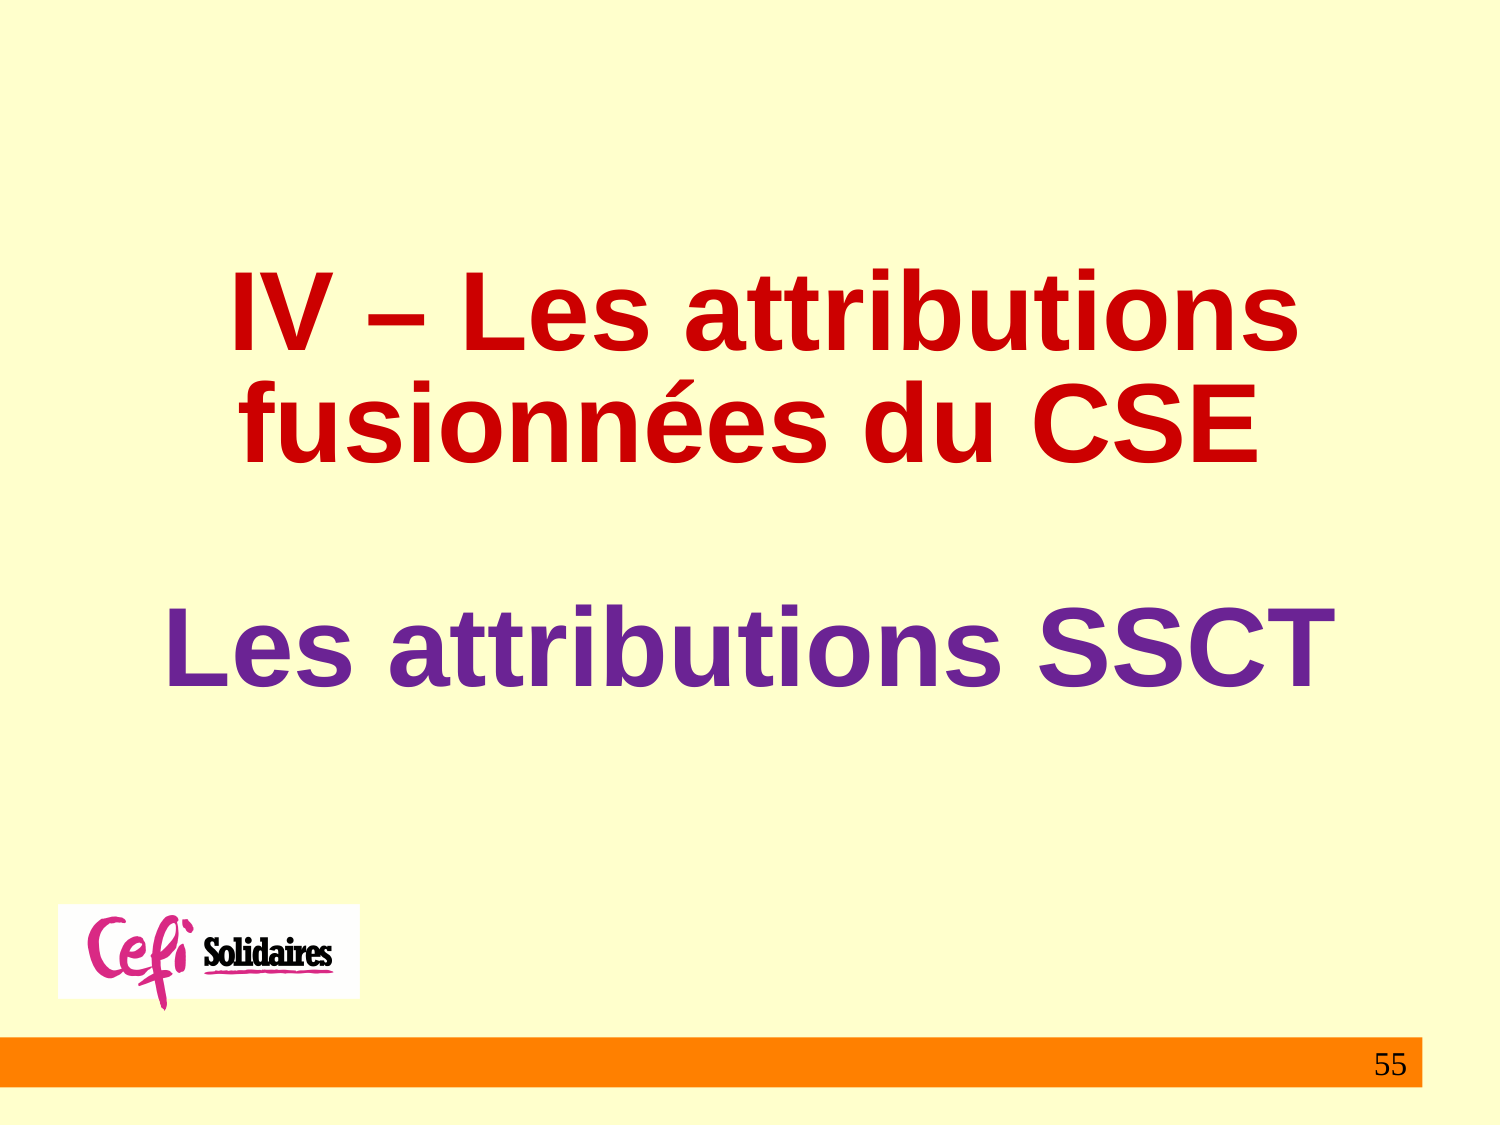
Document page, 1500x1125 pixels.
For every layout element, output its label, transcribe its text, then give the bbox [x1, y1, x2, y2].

title IV – Les attributions fusionnées du CSE Les attributions SSCT [74, 0, 1425, 1011]
picture [58, 904, 360, 1011]
text_box <numéro> [0, 1037, 1423, 1088]
